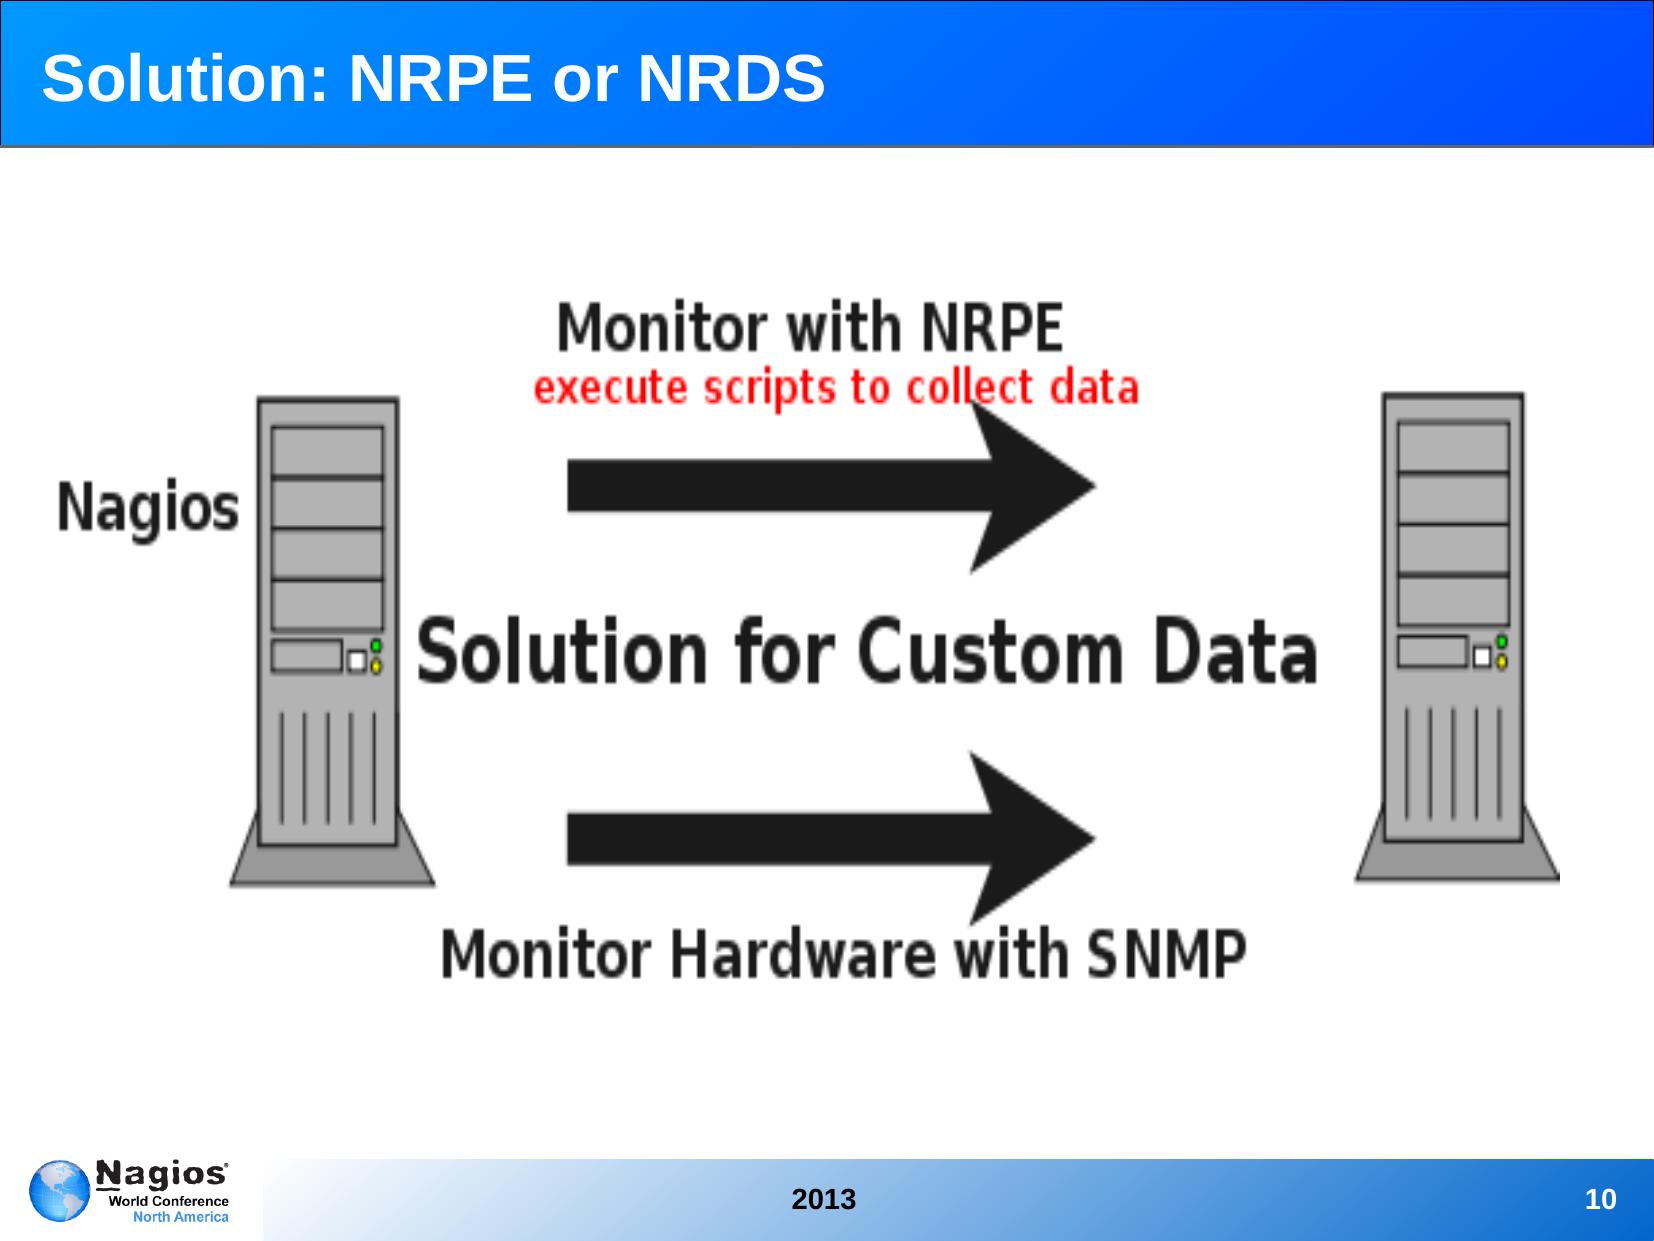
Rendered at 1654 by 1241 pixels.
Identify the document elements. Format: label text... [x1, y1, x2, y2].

title Solution: NRPE or NRDS [41, 36, 1248, 120]
picture [55, 289, 1560, 994]
picture [29, 1159, 229, 1235]
